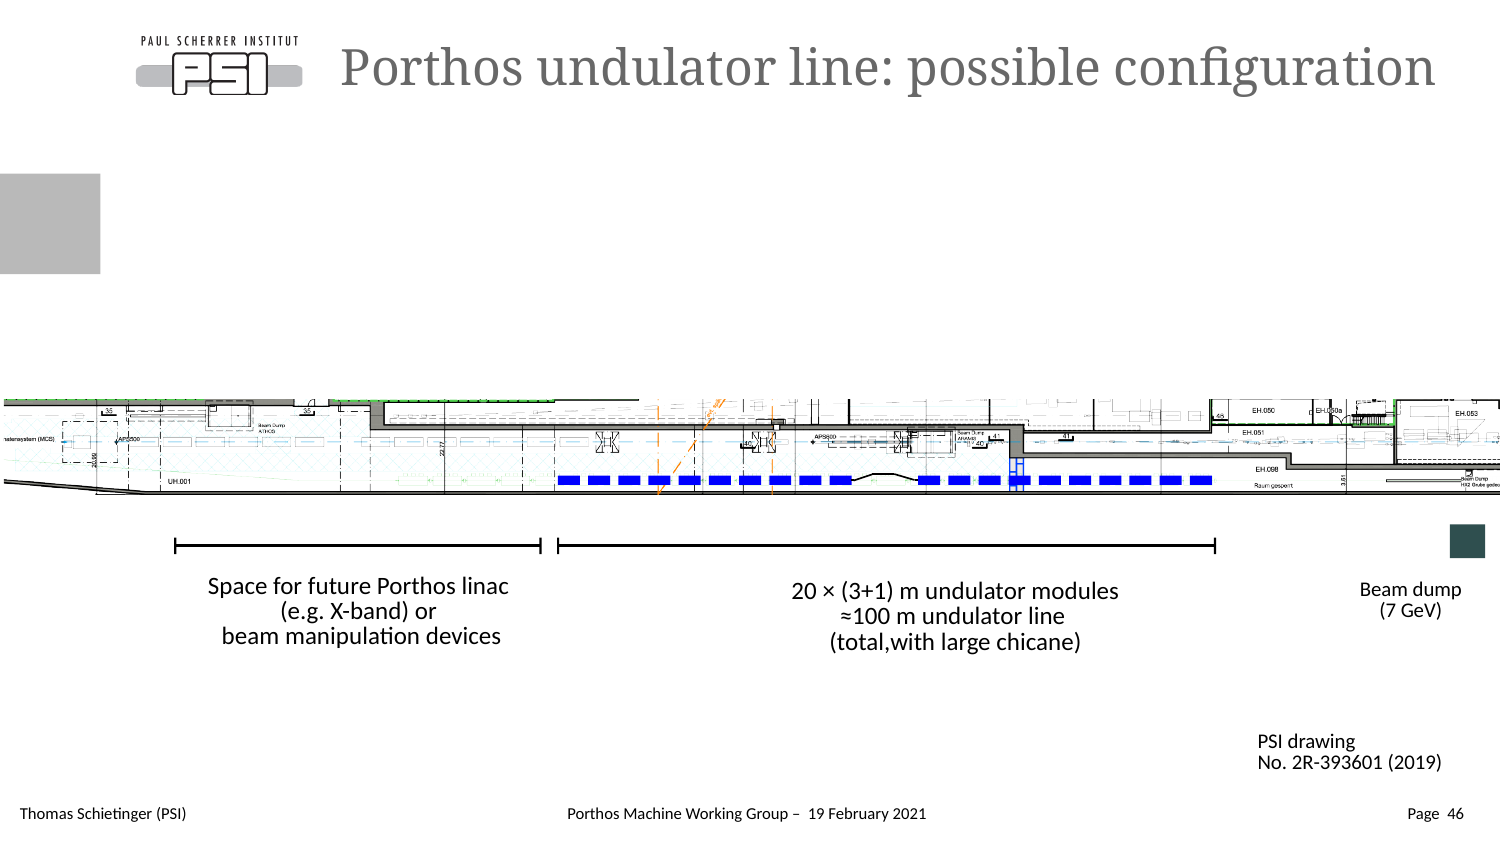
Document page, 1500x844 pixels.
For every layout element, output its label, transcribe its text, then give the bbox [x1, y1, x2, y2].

text_box [829, 475, 852, 485]
picture [3, 399, 1500, 495]
text_box [1449, 524, 1486, 559]
text_box [918, 475, 941, 485]
text_box [799, 475, 822, 485]
text_box [1099, 475, 1122, 485]
title Porthos undulator line: possible configuration [340, 35, 1442, 98]
text_box [618, 475, 641, 485]
text_box [648, 475, 671, 485]
text_box [1008, 475, 1031, 485]
text_box [1189, 475, 1212, 485]
text_box [978, 475, 1001, 485]
text_box [557, 475, 580, 485]
text_box [1038, 475, 1061, 485]
text_box 20 × (3+1) m undulator modules ≈100 m undulator line (total,with large chicane) [714, 573, 1197, 664]
text_box [1069, 475, 1092, 485]
text_box [1159, 475, 1182, 485]
text_box [1129, 475, 1152, 485]
text_box [678, 475, 701, 485]
text_box [948, 475, 971, 485]
text_box [588, 475, 611, 485]
text_box [708, 475, 731, 485]
text_box PSI drawing No. 2R-393601 (2019) [1242, 725, 1458, 785]
text_box Space for future Porthos linac (e.g. X-band) or beam manipulation devices [170, 568, 553, 659]
text_box [739, 475, 762, 485]
text_box [769, 475, 792, 485]
text_box Beam dump (7 GeV) [1334, 573, 1488, 631]
